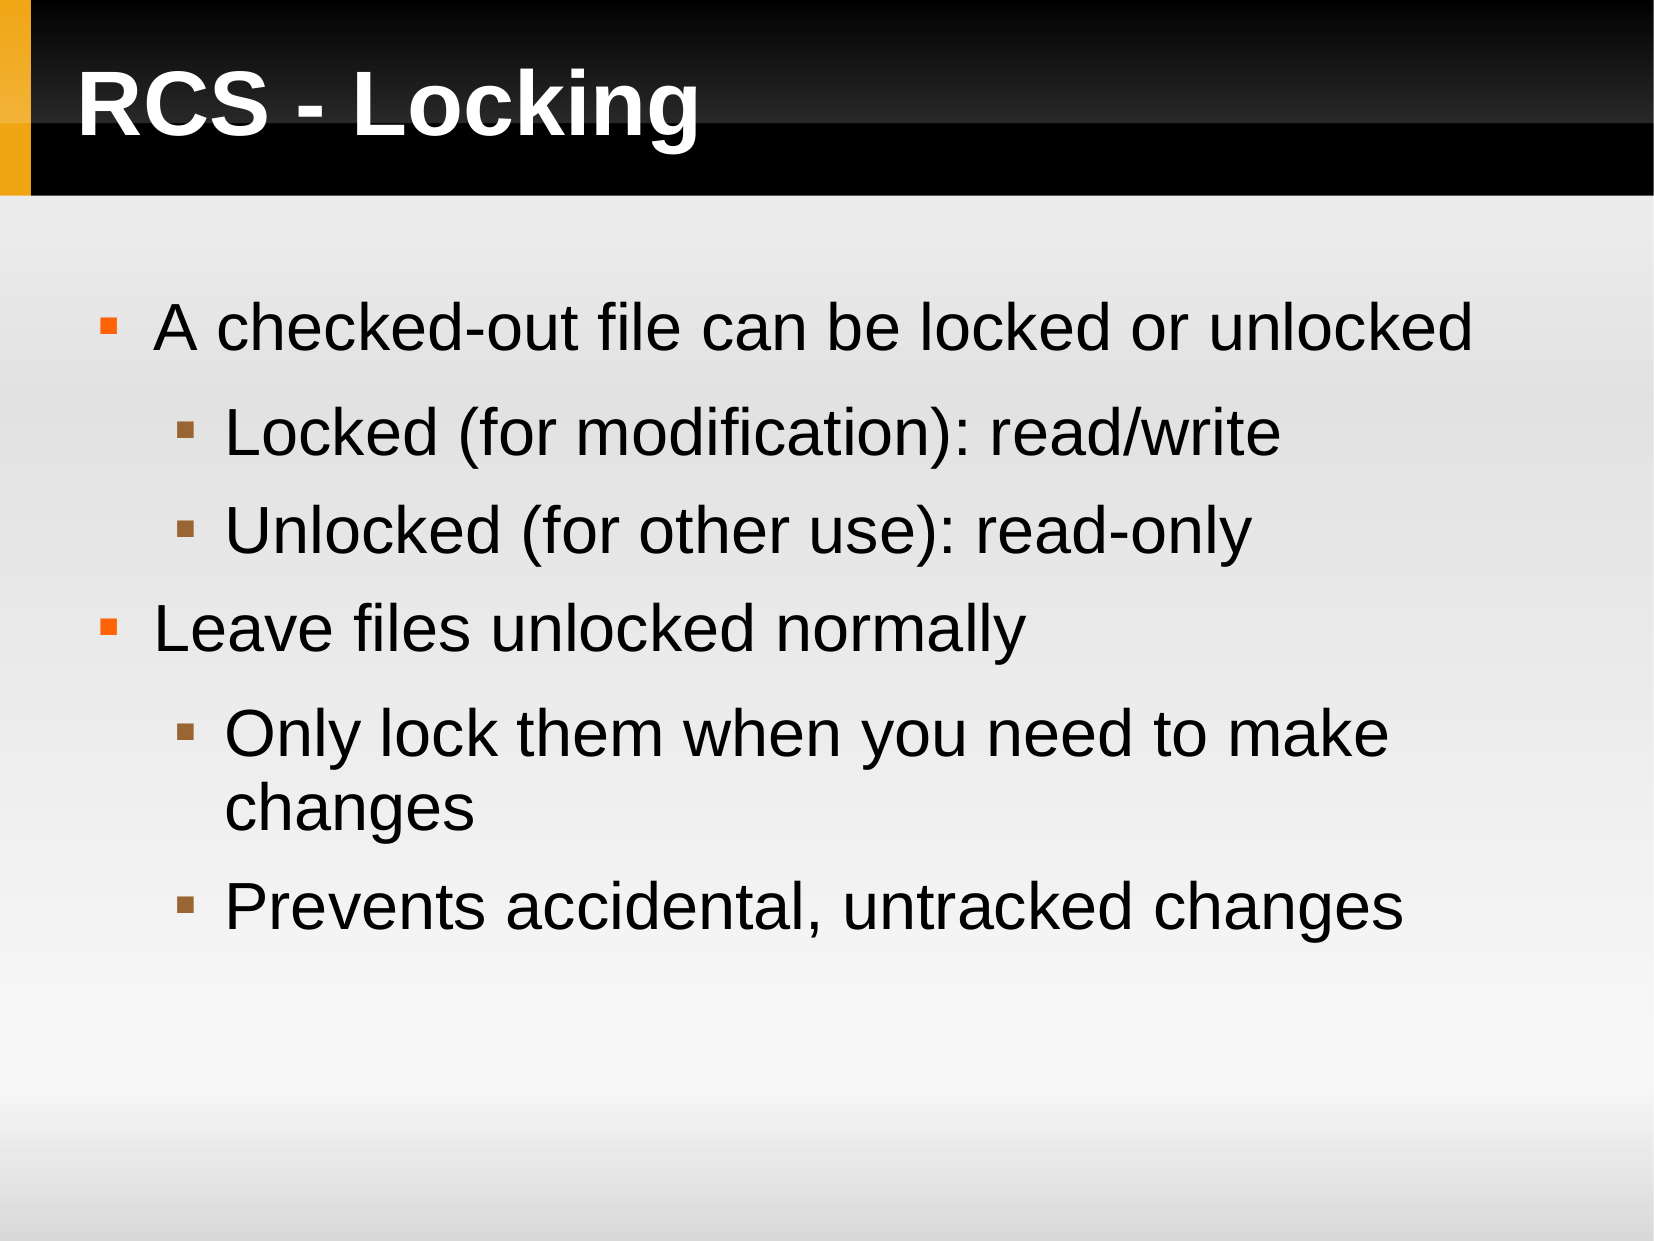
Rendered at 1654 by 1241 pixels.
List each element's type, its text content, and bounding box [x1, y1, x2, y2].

title RCS - Locking [76, 0, 1565, 208]
list A checked-out file can be locked or unlocked Locked (for modification): read/write Unlocked (for other use): read-only Leave files unlocked normally Only lock them when you need to make changes Prevents accidental, untracked changes [82, 290, 1571, 1109]
picture [0, 0, 1654, 1241]
